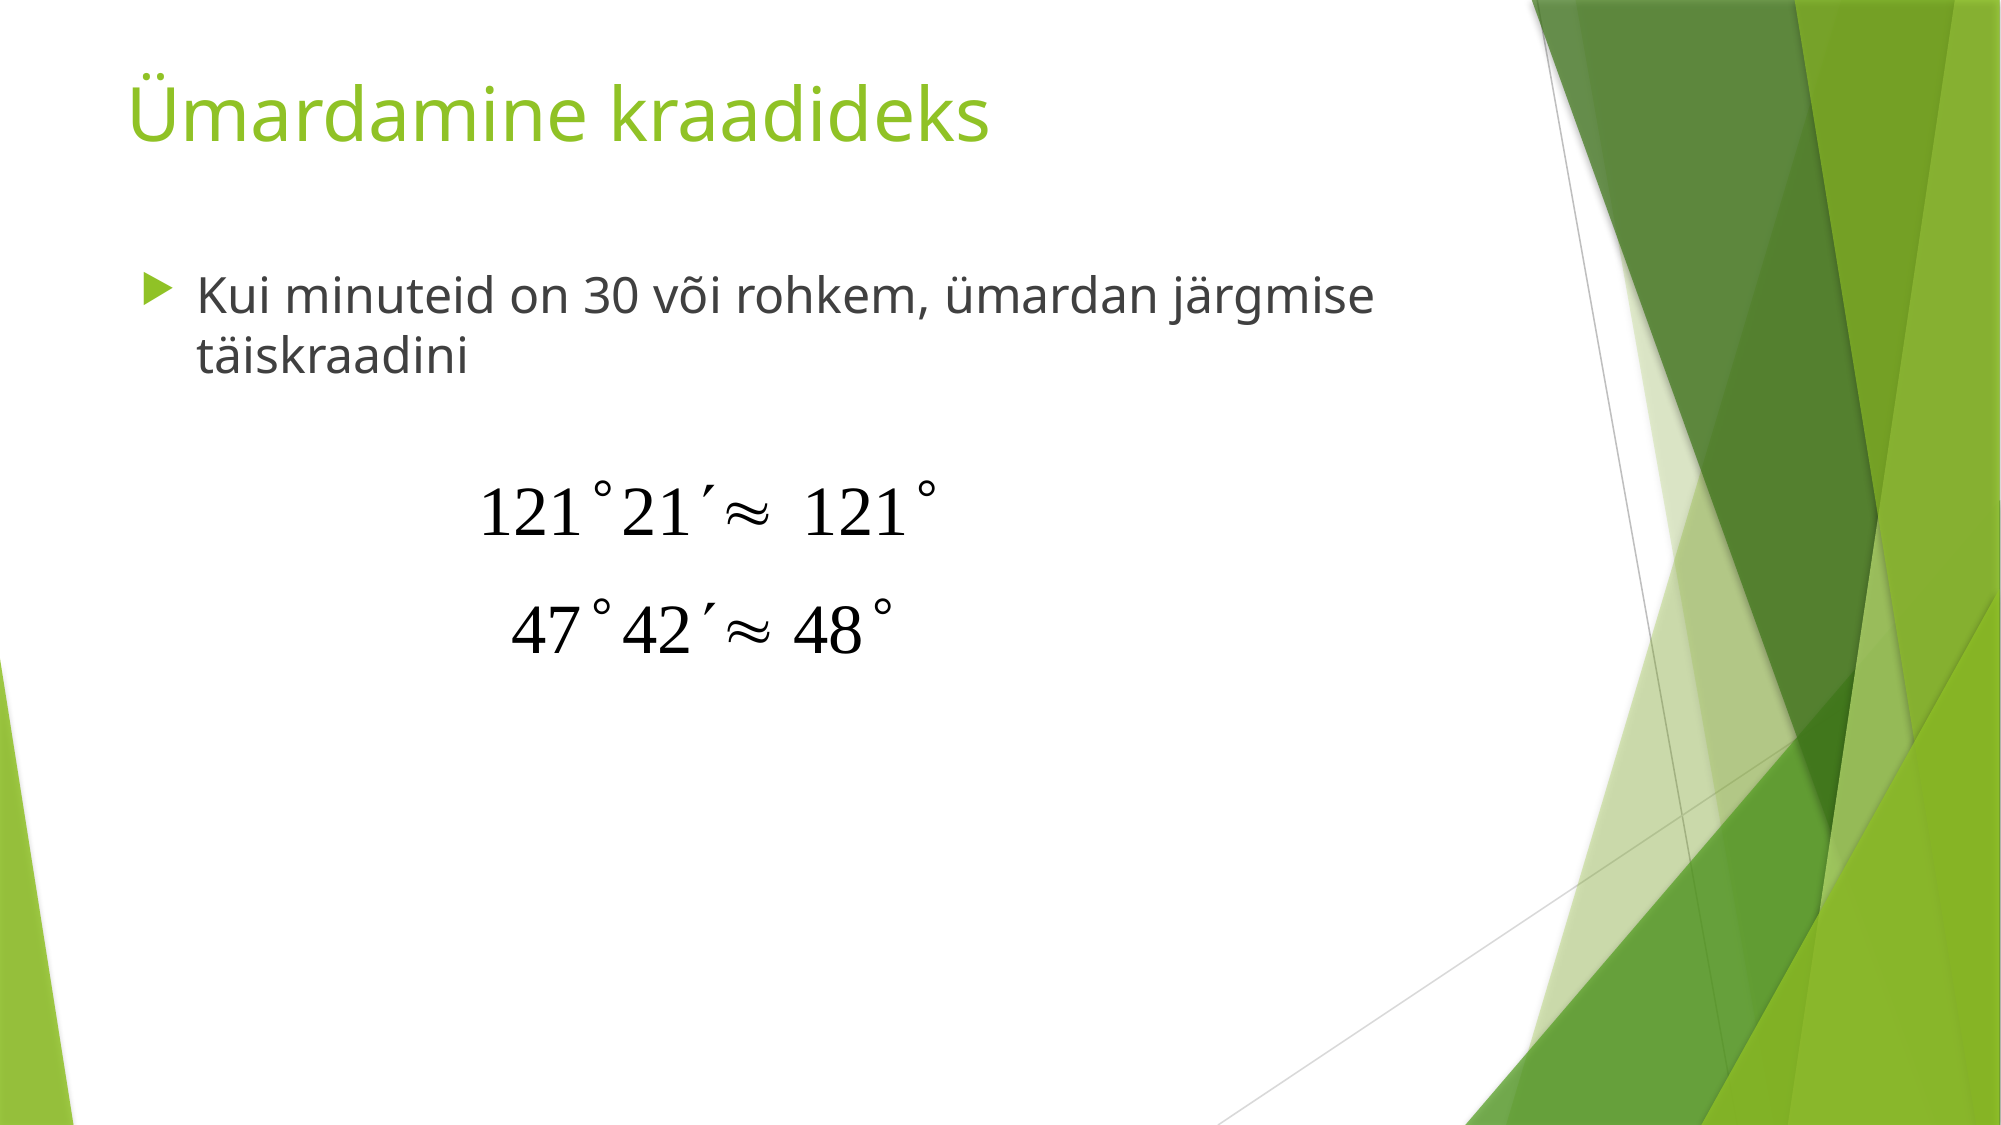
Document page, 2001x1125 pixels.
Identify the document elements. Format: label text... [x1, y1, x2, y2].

chart [503, 590, 901, 669]
chart [797, 472, 945, 551]
title Ümardamine kraadideks [111, 58, 1522, 276]
list Kui minuteid on 30 või rohkem, ümardan järgmise täiskraadini [125, 190, 1536, 1063]
chart [472, 472, 784, 551]
